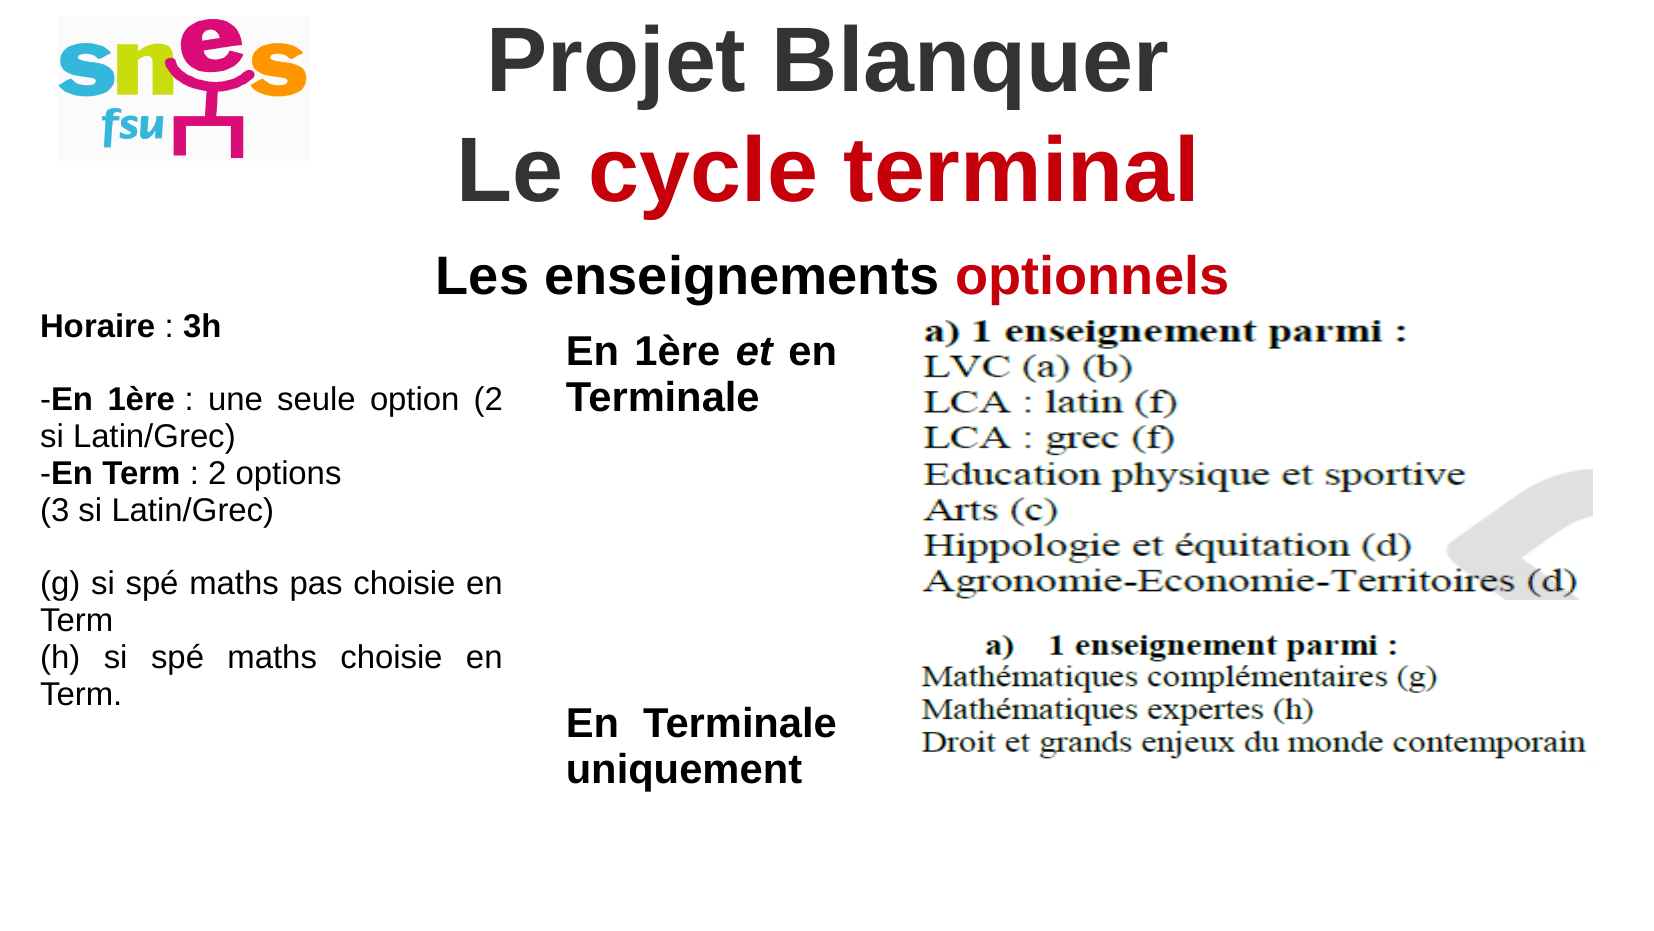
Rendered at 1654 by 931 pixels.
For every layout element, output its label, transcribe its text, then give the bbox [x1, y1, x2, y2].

picture [906, 320, 1593, 600]
text_box Les enseignements optionnels [306, 237, 1360, 339]
picture [58, 17, 310, 161]
picture [906, 630, 1593, 765]
title Projet Blanquer Le cycle terminal [122, 0, 1535, 180]
text_box Horaire : 3h -En 1ère : une seule option (2 si Latin/Grec) -En Term : 2 options (3 si Latin/Grec) (g) si spé maths pas choisie en Term (h) si spé maths choisie en Term. [25, 300, 522, 774]
text_box En 1ère et en Terminale En Terminale uniquement [551, 320, 877, 820]
